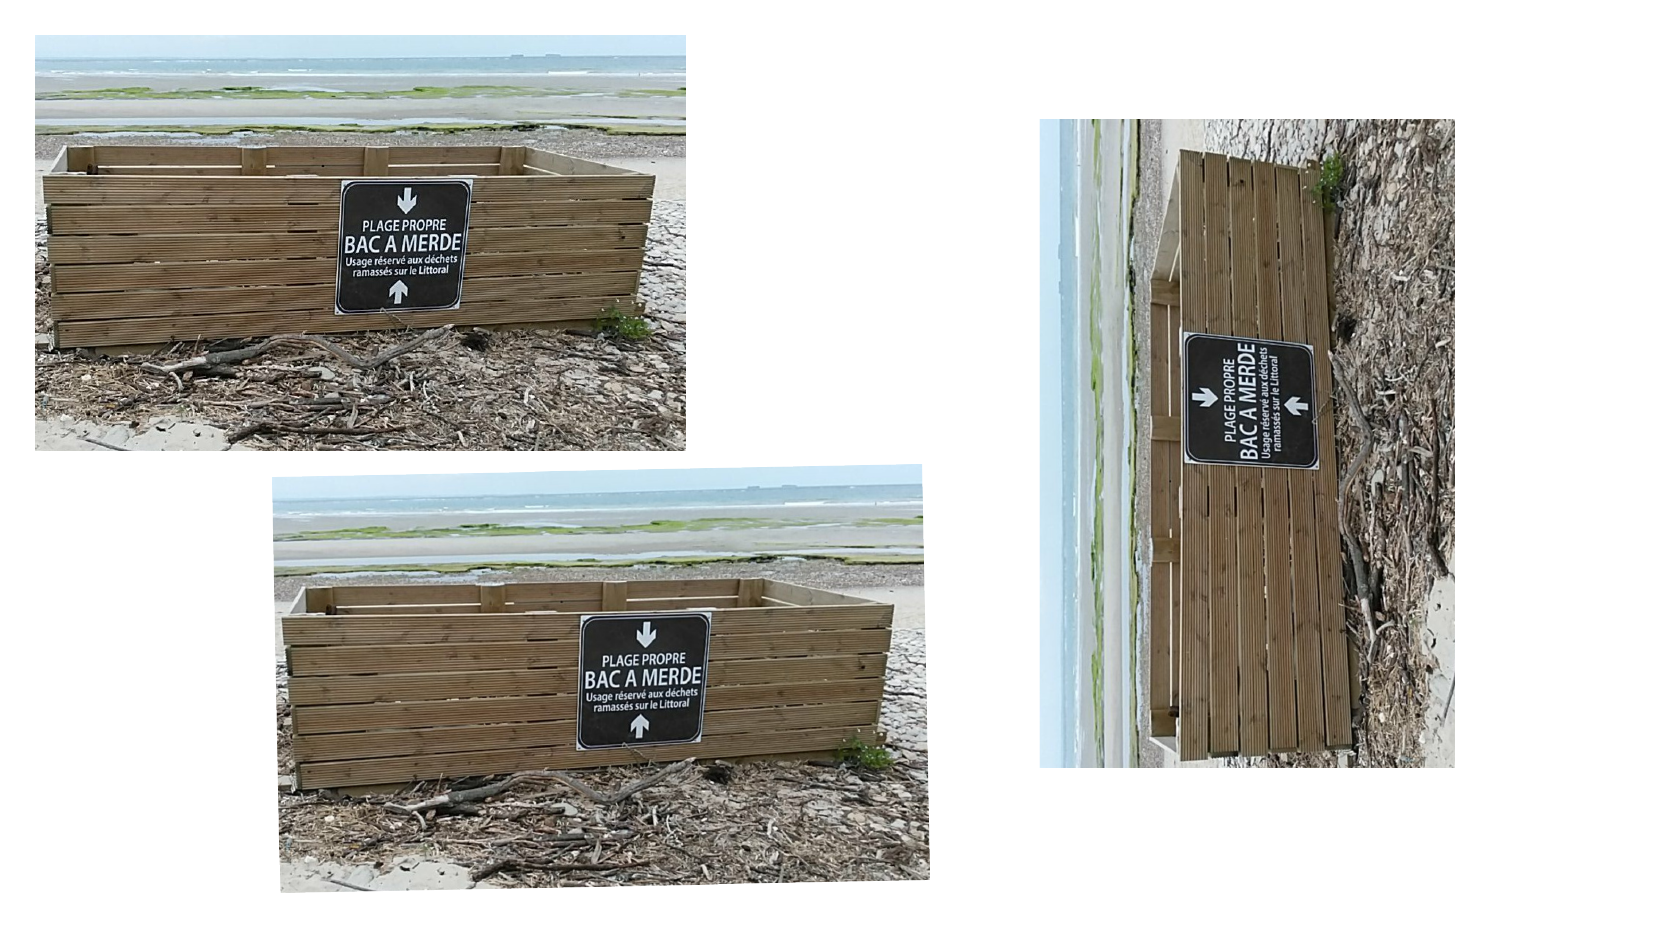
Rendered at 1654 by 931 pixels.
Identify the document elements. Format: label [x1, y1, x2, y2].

picture [271, 463, 930, 893]
picture [1039, 118, 1455, 768]
picture [35, 35, 686, 451]
